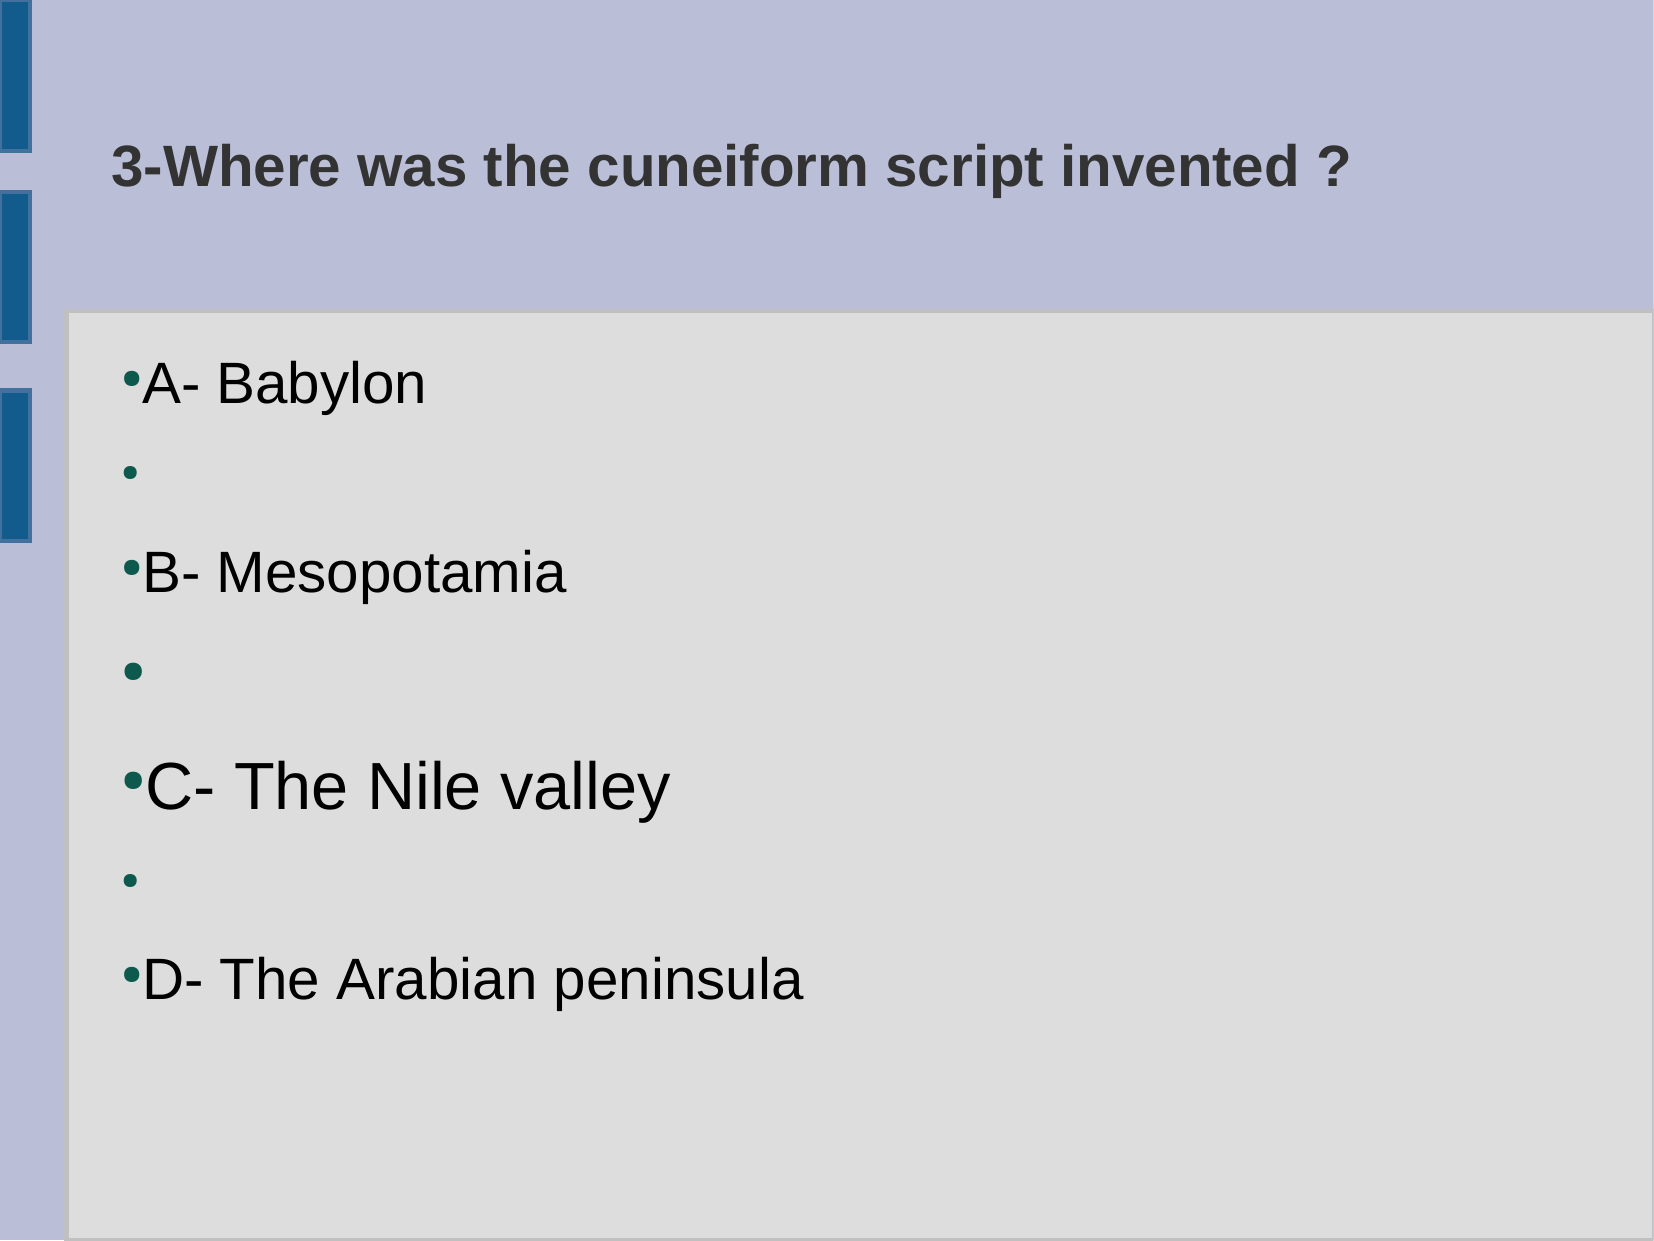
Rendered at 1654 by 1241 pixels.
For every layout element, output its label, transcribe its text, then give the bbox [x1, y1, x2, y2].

list A- Babylon B- Mesopotamia C- The Nile valley D- The Arabian peninsula [121, 344, 1534, 1127]
title 3-Where was the cuneiform script invented ? [111, 59, 1524, 267]
